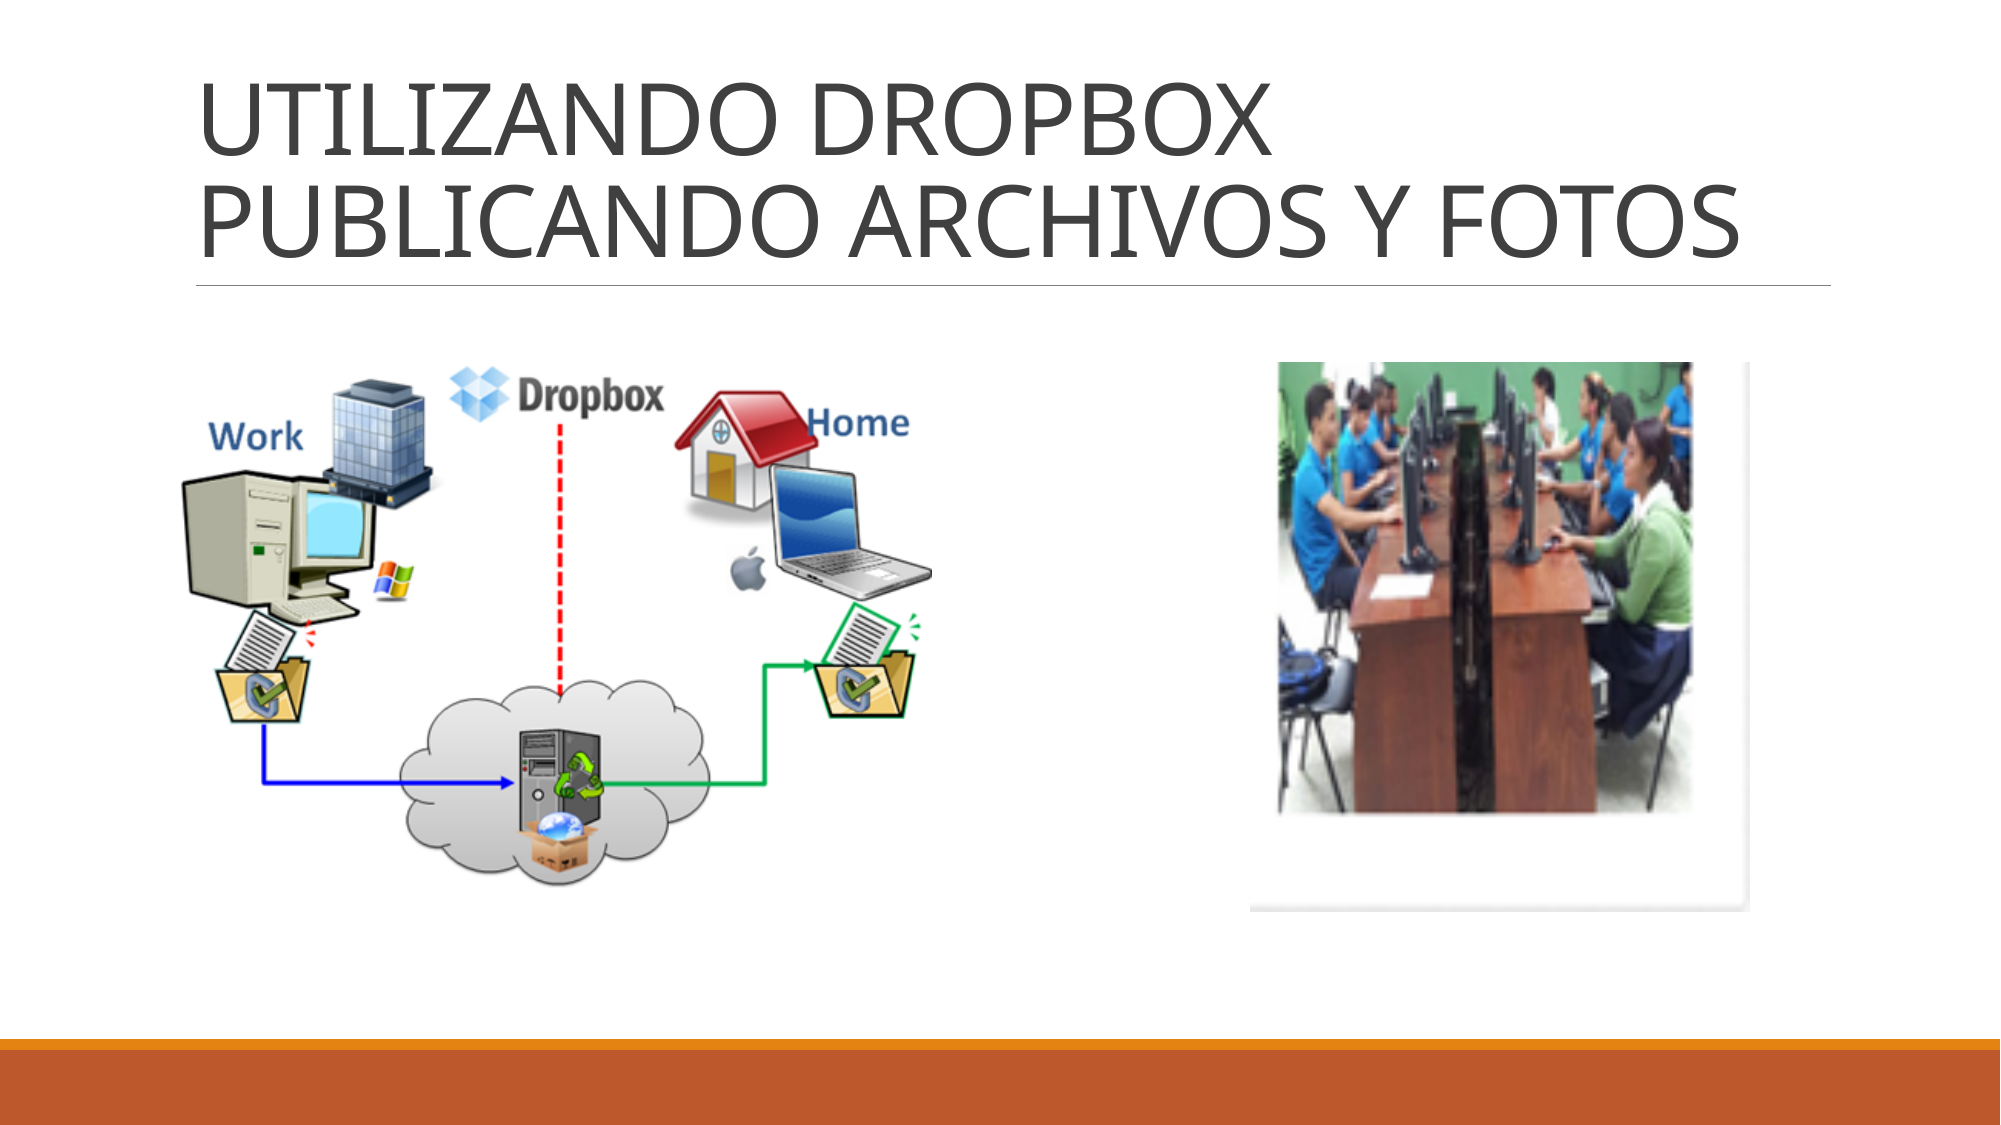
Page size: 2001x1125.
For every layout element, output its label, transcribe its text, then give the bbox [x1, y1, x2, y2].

title UTILIZANDO DROPBOX PUBLICANDO ARCHIVOS Y FOTOS [180, 47, 1831, 286]
picture [180, 362, 932, 891]
picture [1250, 362, 1750, 912]
